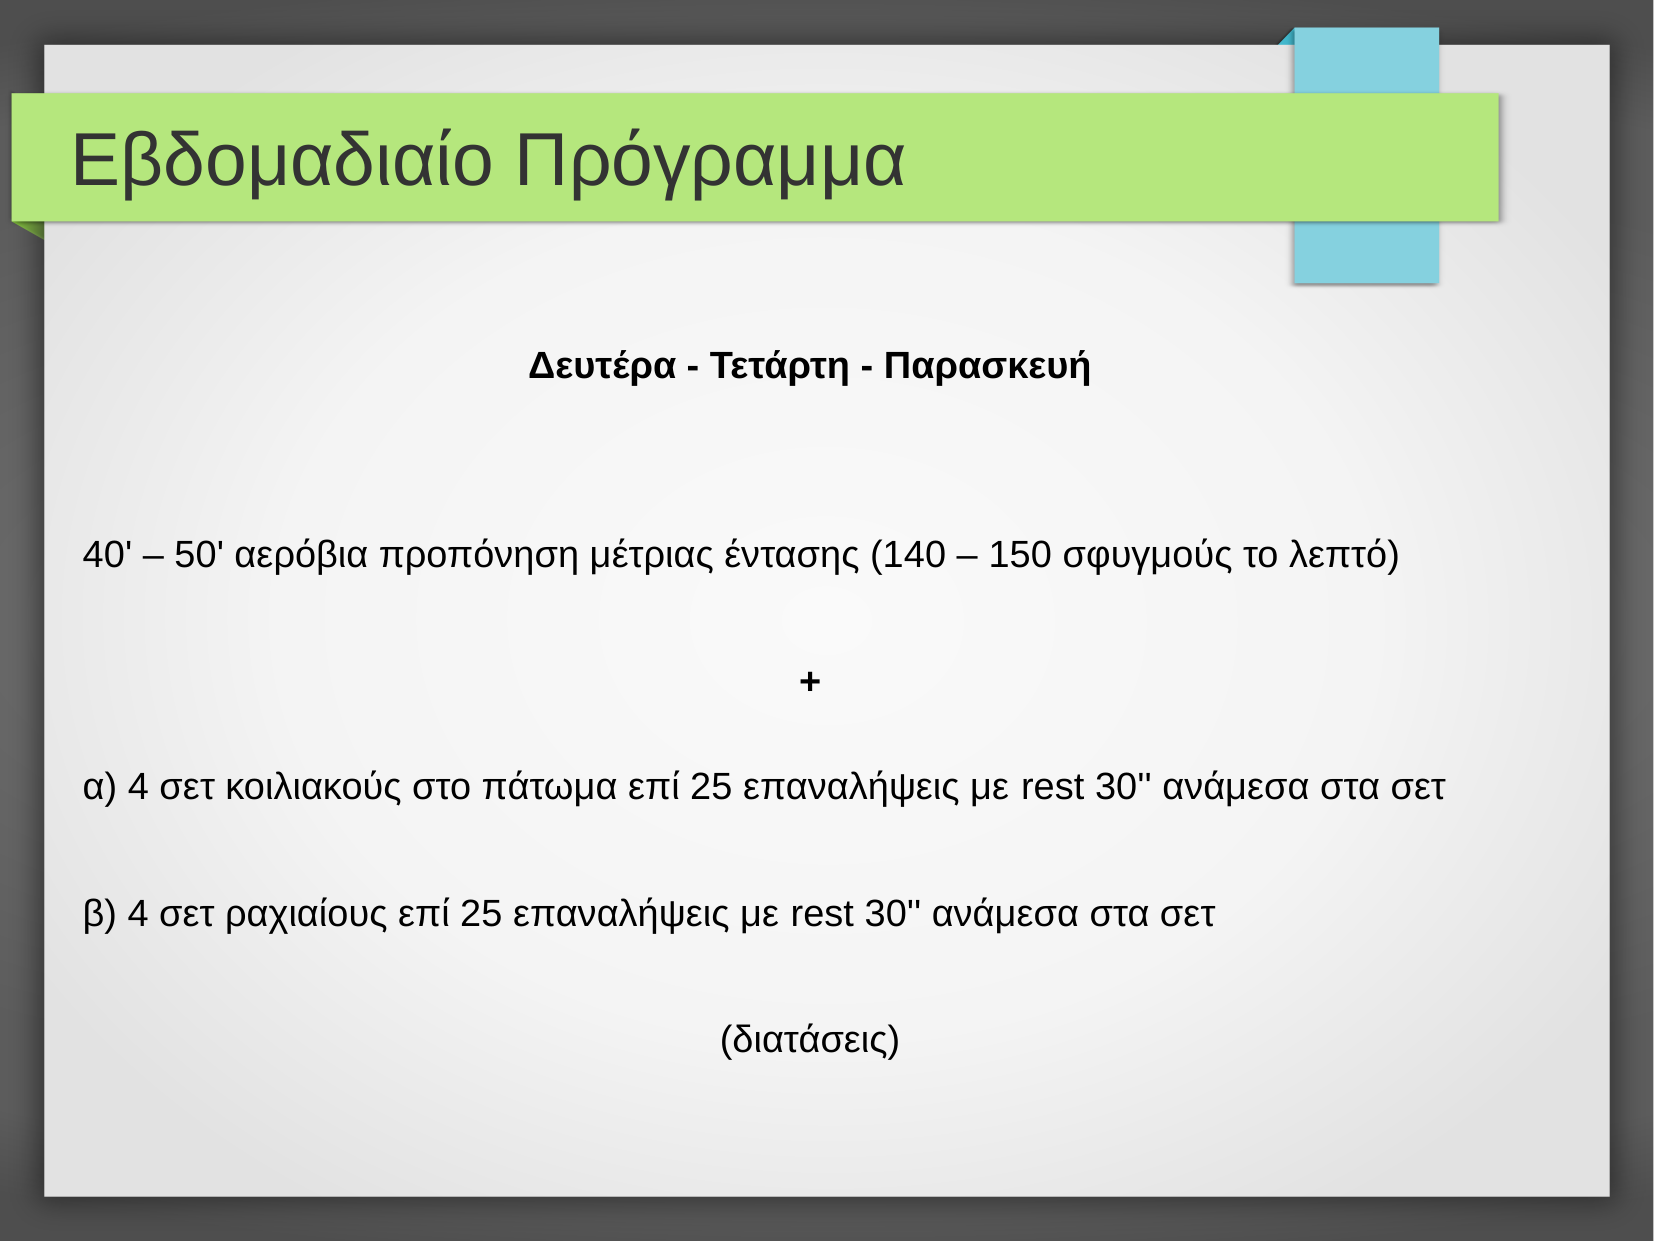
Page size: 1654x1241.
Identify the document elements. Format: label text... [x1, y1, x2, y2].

list Δευτέρα - Τετάρτη - Παρασκευή 40' – 50' αερόβια προπόνηση μέτριας έντασης (140 – 150 σφυγμούς το λεπτό) + α) 4 σετ κοιλιακούς στο πάτωμα επί 25 επαναλήψεις με rest 30'' ανάμεσα στα σετ β) 4 σετ ραχιαίους επί 25 επαναλήψεις με rest 30'' ανάμεσα στα σετ (διατάσεις) [82, 343, 1538, 1063]
title Εβδομαδιαίο Πρόγραμμα [70, 106, 1229, 213]
picture [0, 0, 1654, 1241]
